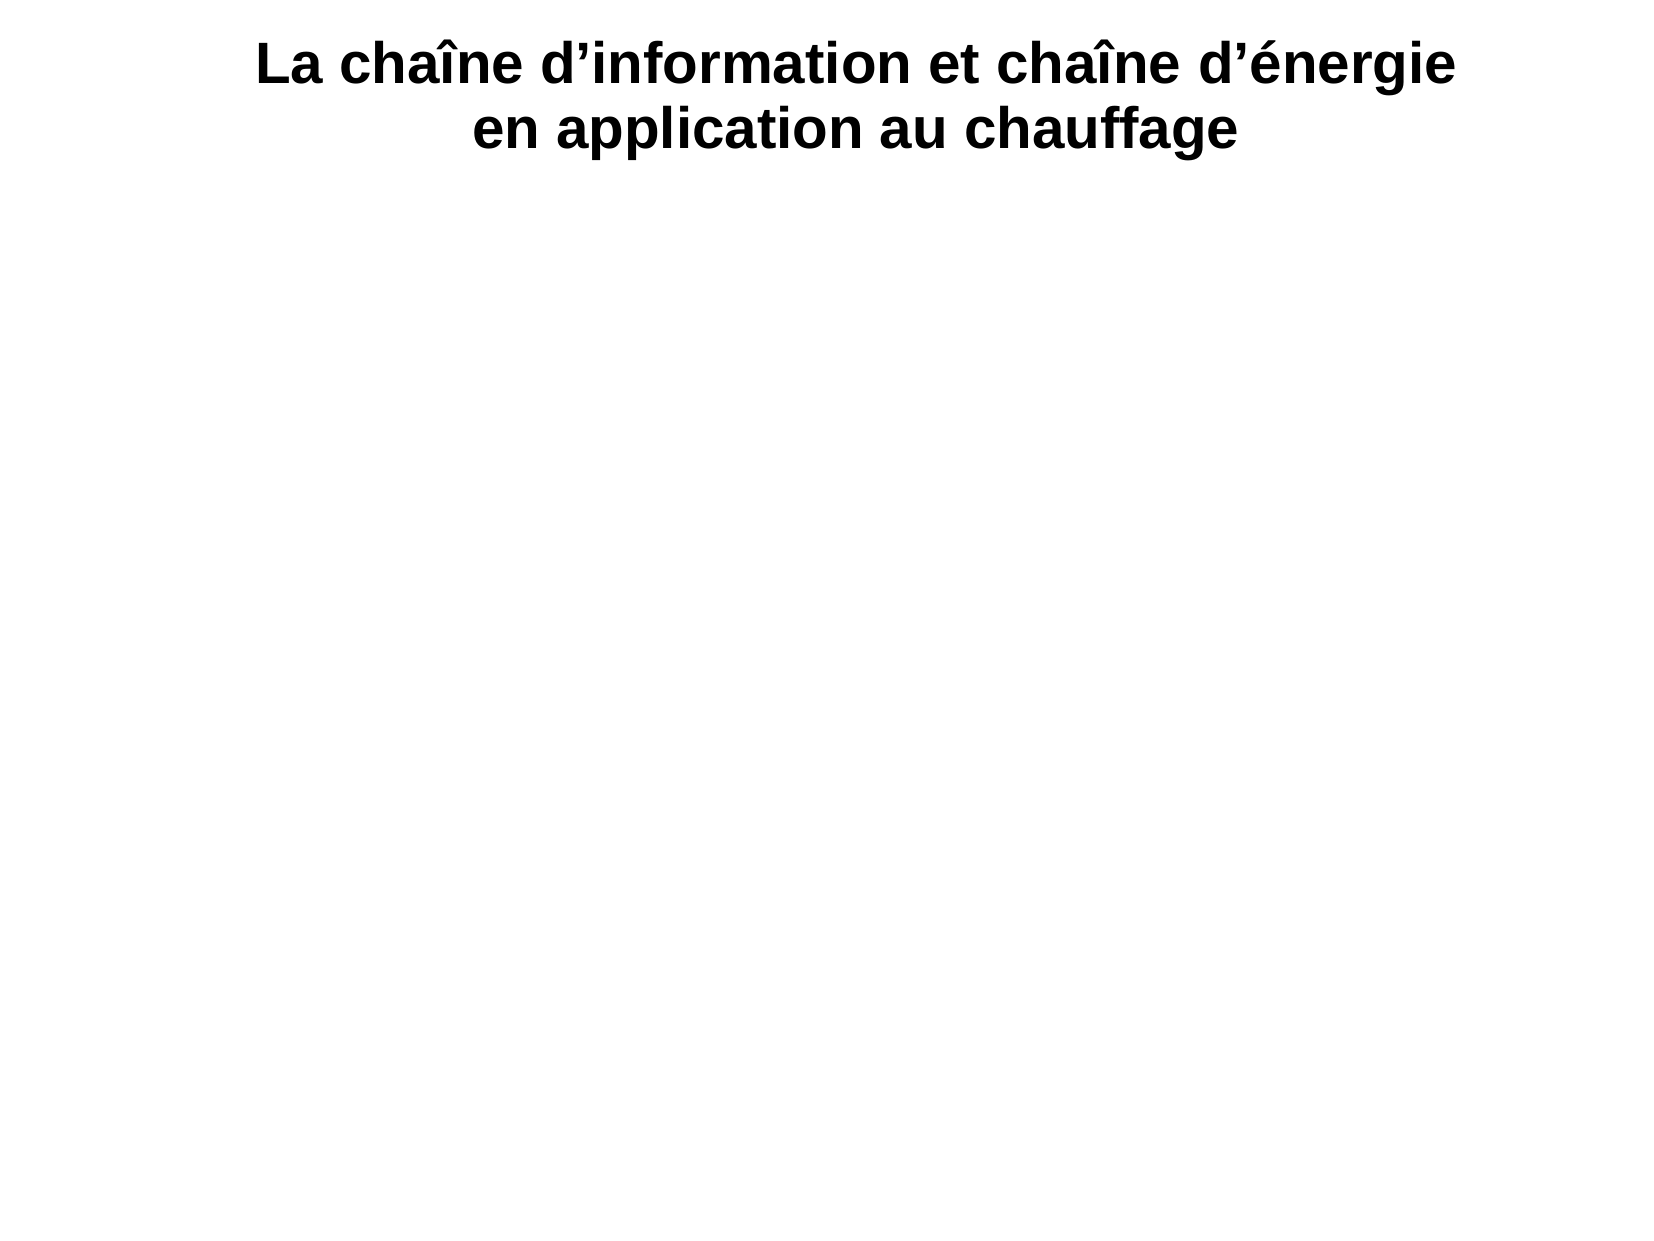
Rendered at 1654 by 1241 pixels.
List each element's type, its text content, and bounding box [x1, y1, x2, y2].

text_box La chaîne d’information et chaîne d’énergie en application au chauffage [165, 23, 1548, 169]
